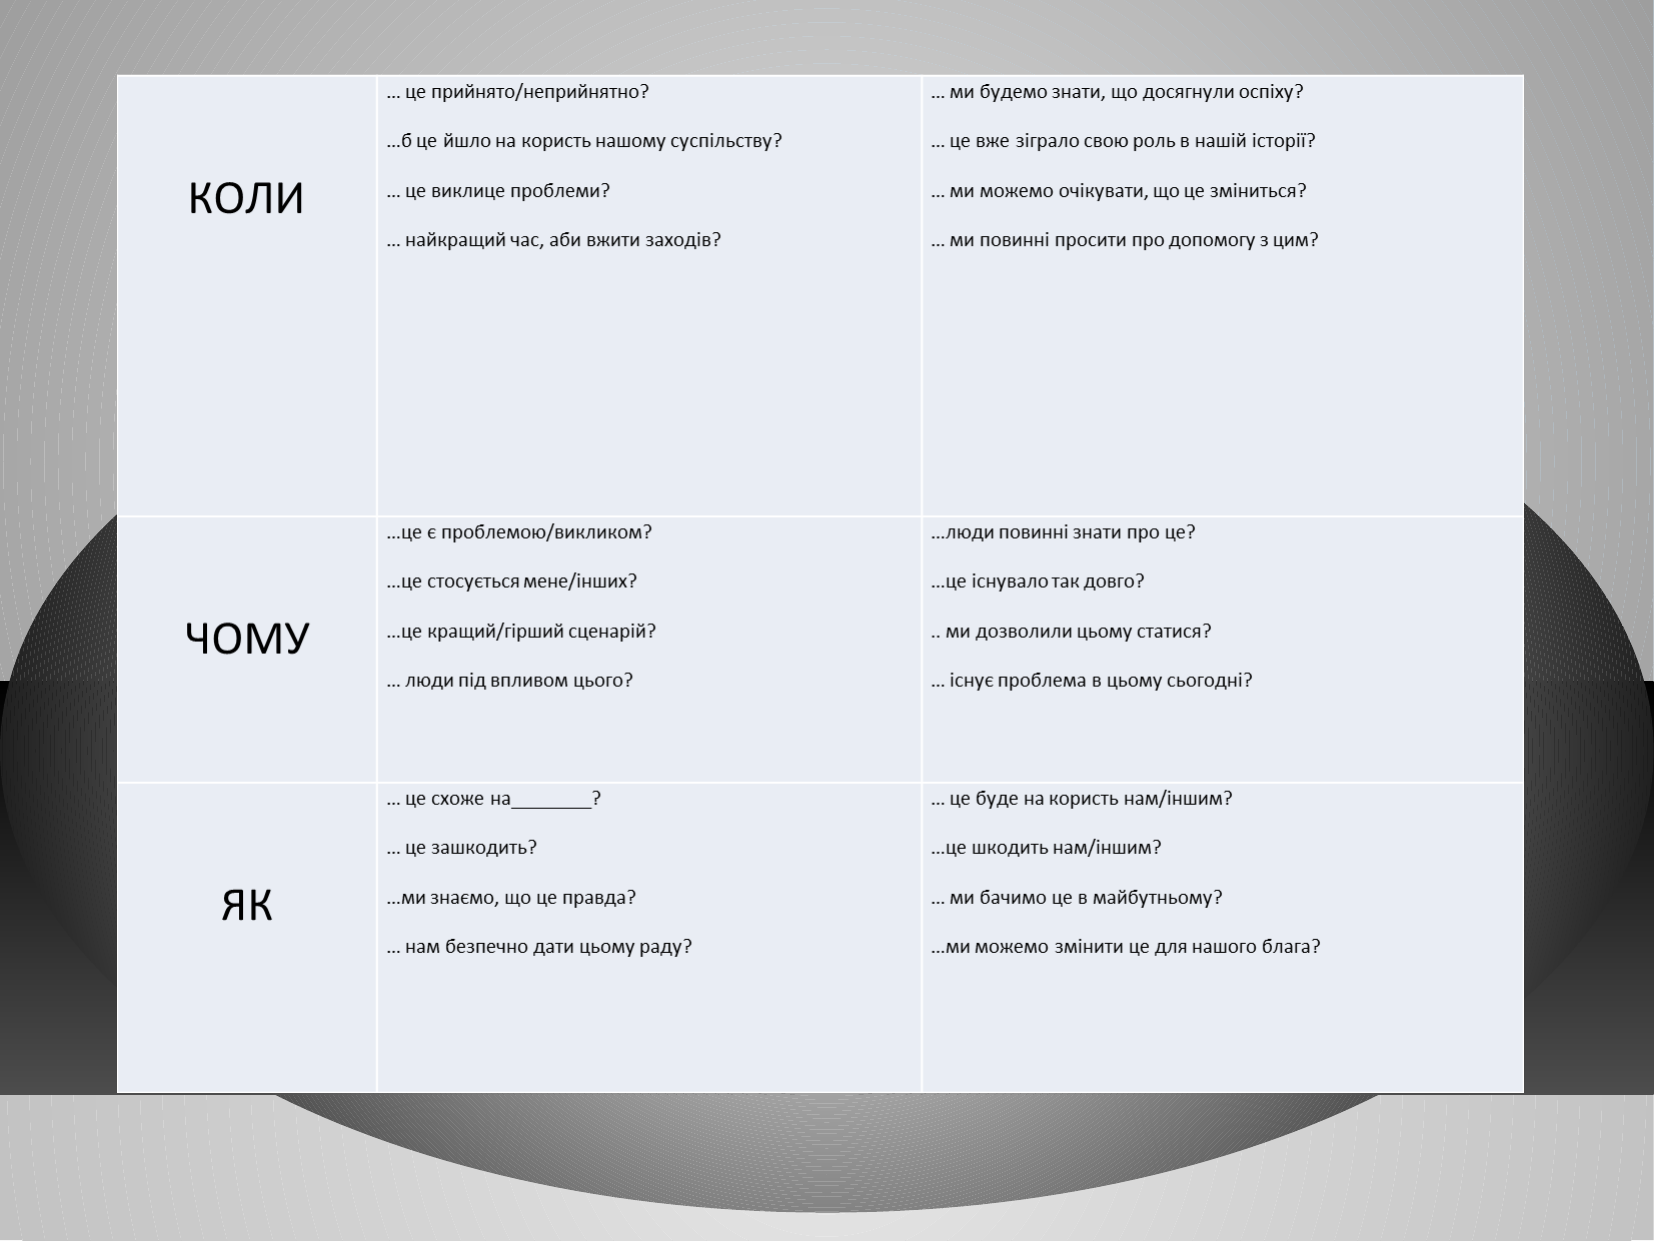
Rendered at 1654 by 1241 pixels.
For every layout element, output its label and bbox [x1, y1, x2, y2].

picture [117, 72, 1524, 1093]
